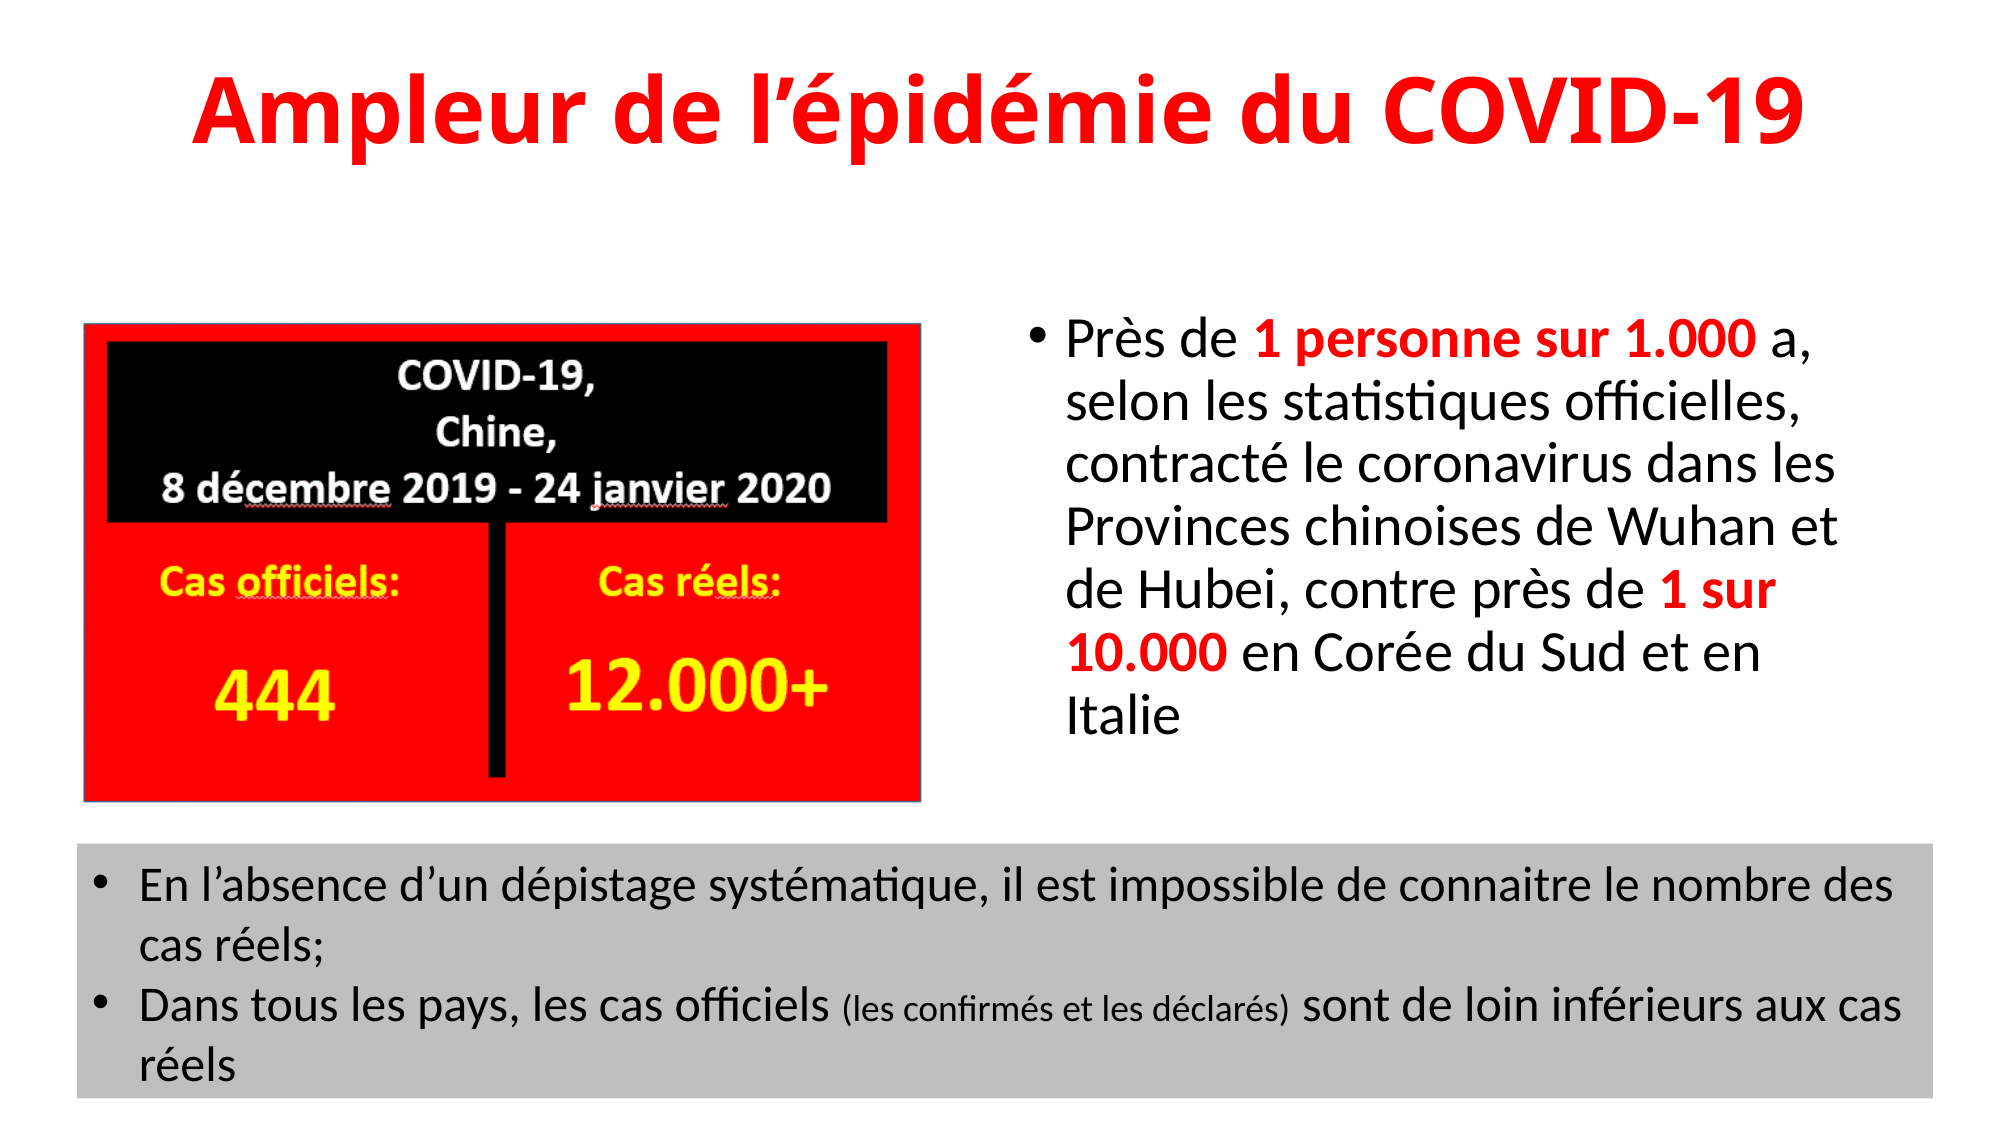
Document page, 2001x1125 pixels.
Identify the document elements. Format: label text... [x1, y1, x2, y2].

list Près de 1 personne sur 1.000 a, selon les statistiques officielles, contracté le coronavirus dans les Provinces chinoises de Wuhan et de Hubei, contre près de 1 sur 10.000 en Corée du Sud et en Italie [1012, 299, 1863, 809]
text_box En l’absence d’un dépistage systématique, il est impossible de connaitre le nombre des cas réels; Dans tous les pays, les cas officiels (les confirmés et les déclarés) sont de loin inférieurs aux cas réels [77, 843, 1933, 1099]
title Ampleur de l’épidémie du COVID-19 [137, 59, 1863, 278]
picture [77, 314, 928, 809]
